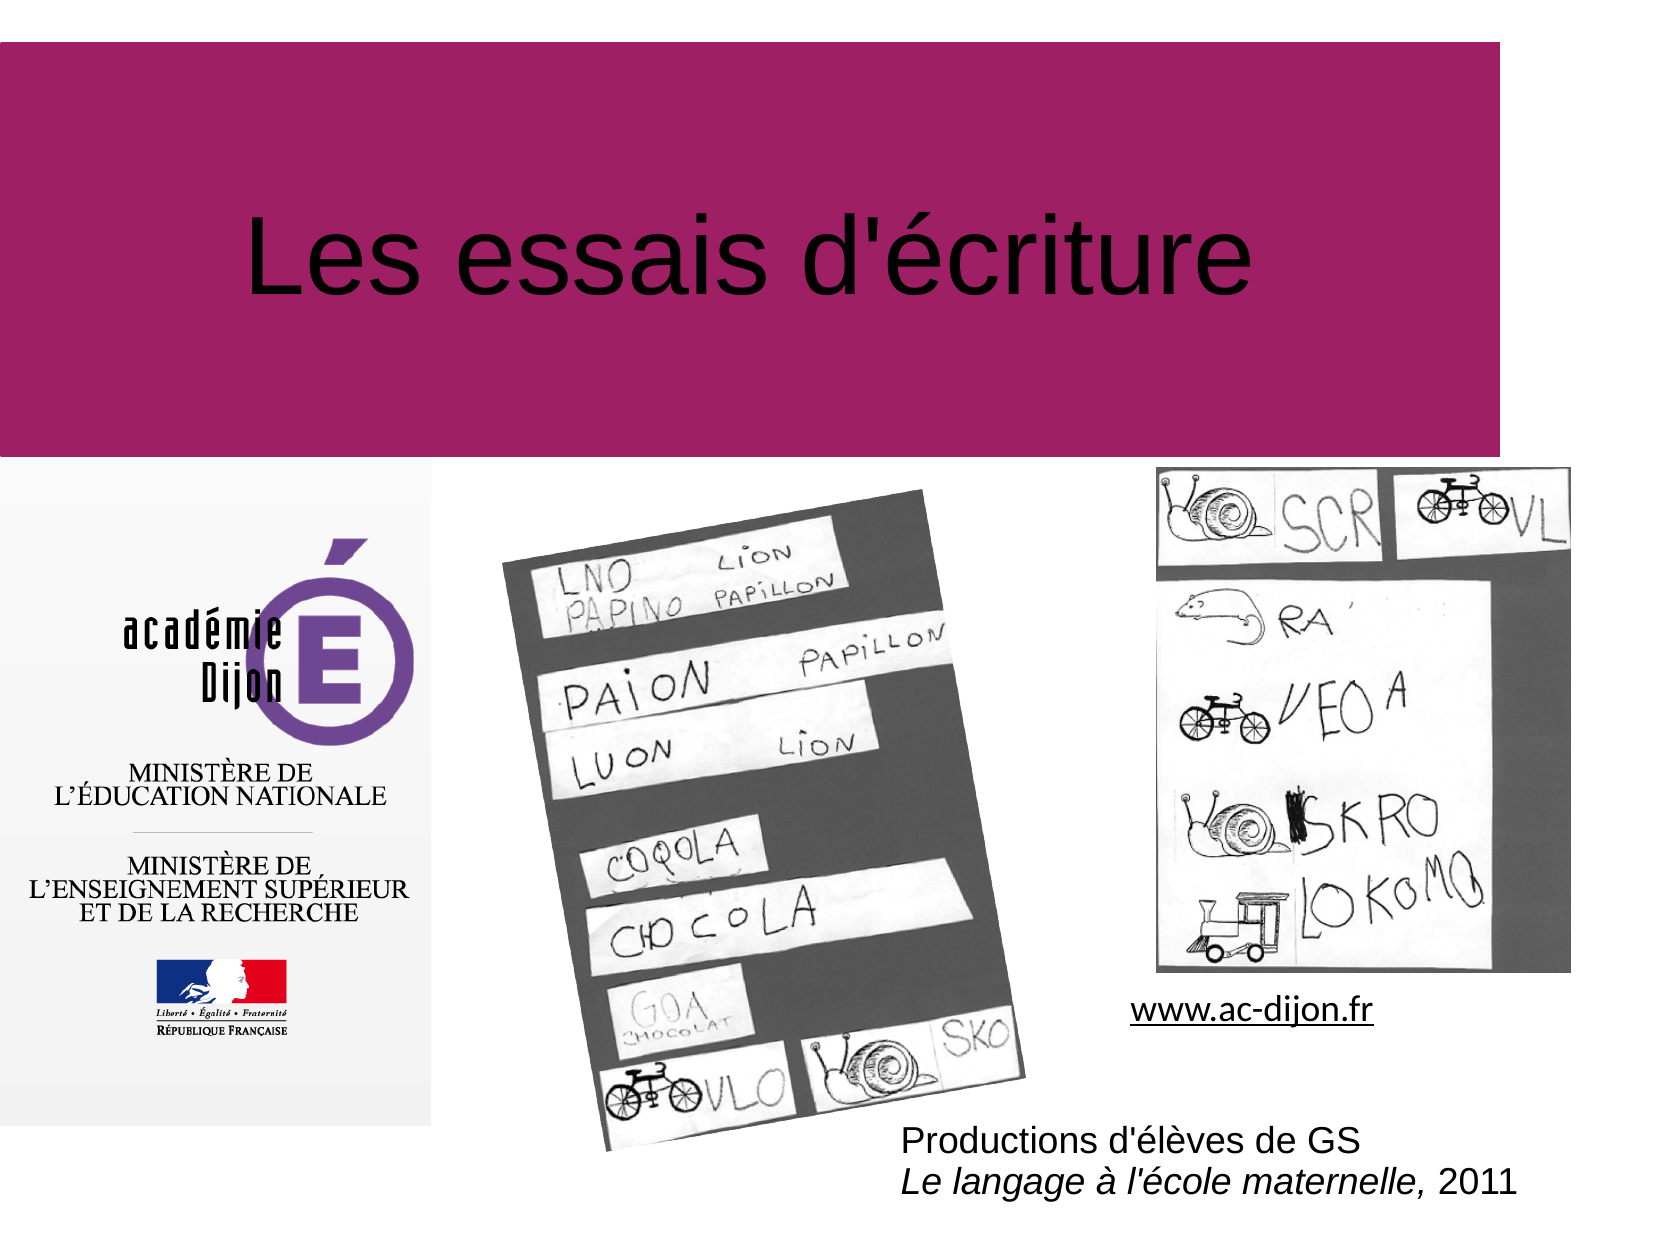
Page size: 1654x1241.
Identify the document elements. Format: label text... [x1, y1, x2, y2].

picture [29, 538, 414, 1036]
picture [1156, 467, 1571, 973]
picture [501, 488, 1026, 1152]
text_box Productions d'élèves de GS Le langage à l'école maternelle, 2011 [885, 1111, 1625, 1211]
title Les essais d'écriture [0, 42, 1501, 457]
